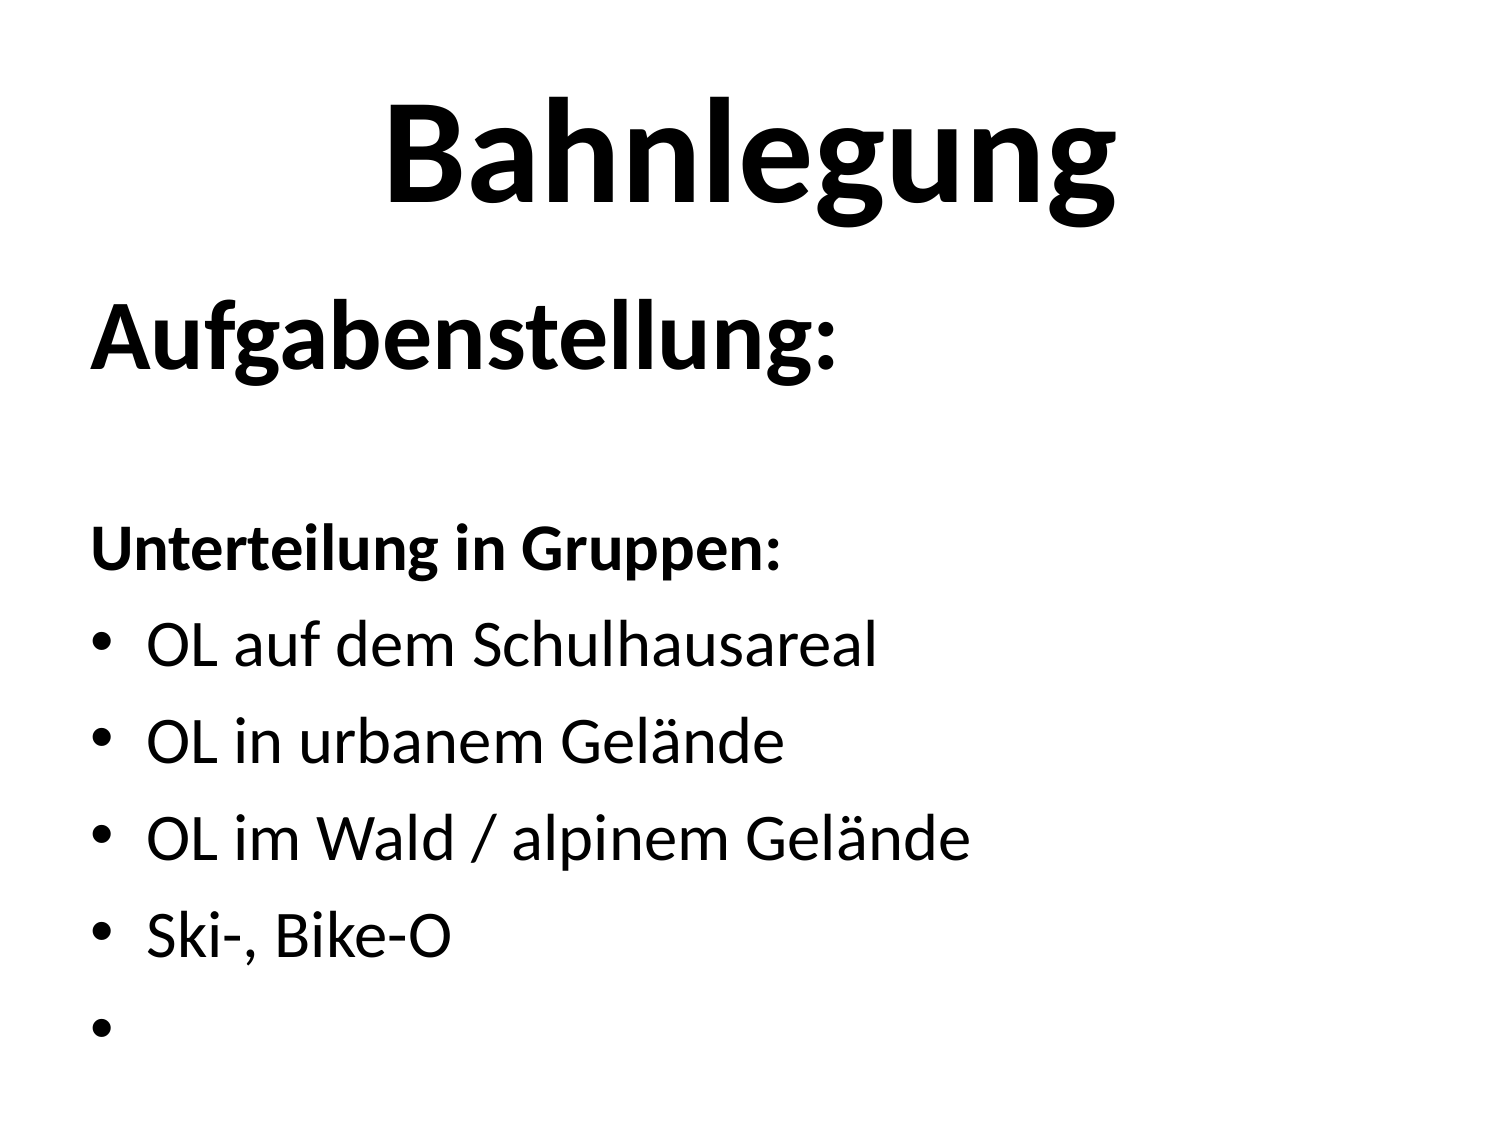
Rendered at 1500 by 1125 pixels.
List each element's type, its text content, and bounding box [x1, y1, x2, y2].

list Aufgabenstellung: Unterteilung in Gruppen: OL auf dem Schulhausareal OL in urbanem Gelände OL im Wald / alpinem Gelände Ski-, Bike-O [75, 262, 1426, 1005]
title Bahnlegung [75, 45, 1426, 233]
